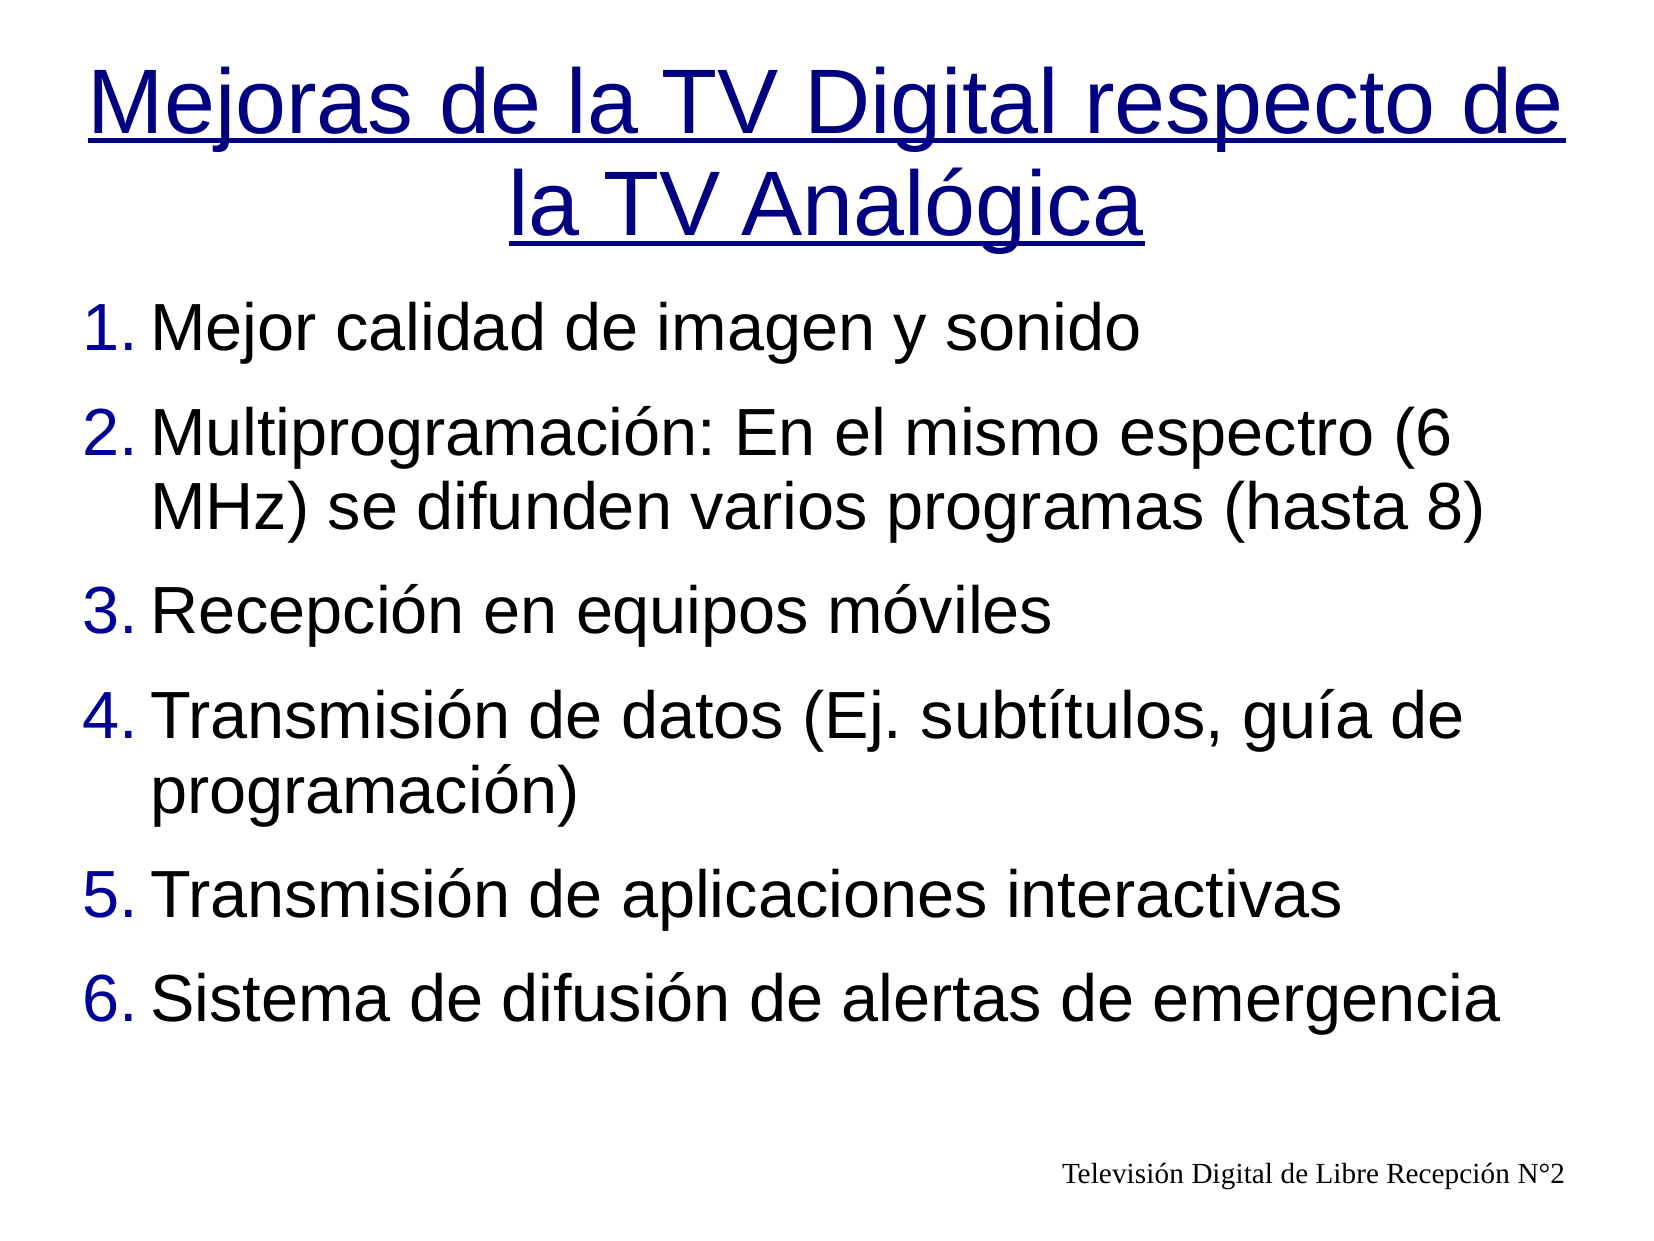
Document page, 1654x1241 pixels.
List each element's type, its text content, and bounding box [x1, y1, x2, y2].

title Mejoras de la TV Digital respecto de la TV Analógica [82, 49, 1571, 257]
list Mejor calidad de imagen y sonido Multiprogramación: En el mismo espectro (6 MHz) se difunden varios programas (hasta 8) Recepción en equipos móviles Transmisión de datos (Ej. subtítulos, guía de programación) Transmisión de aplicaciones interactivas Sistema de difusión de alertas de emergencia [82, 290, 1538, 1121]
